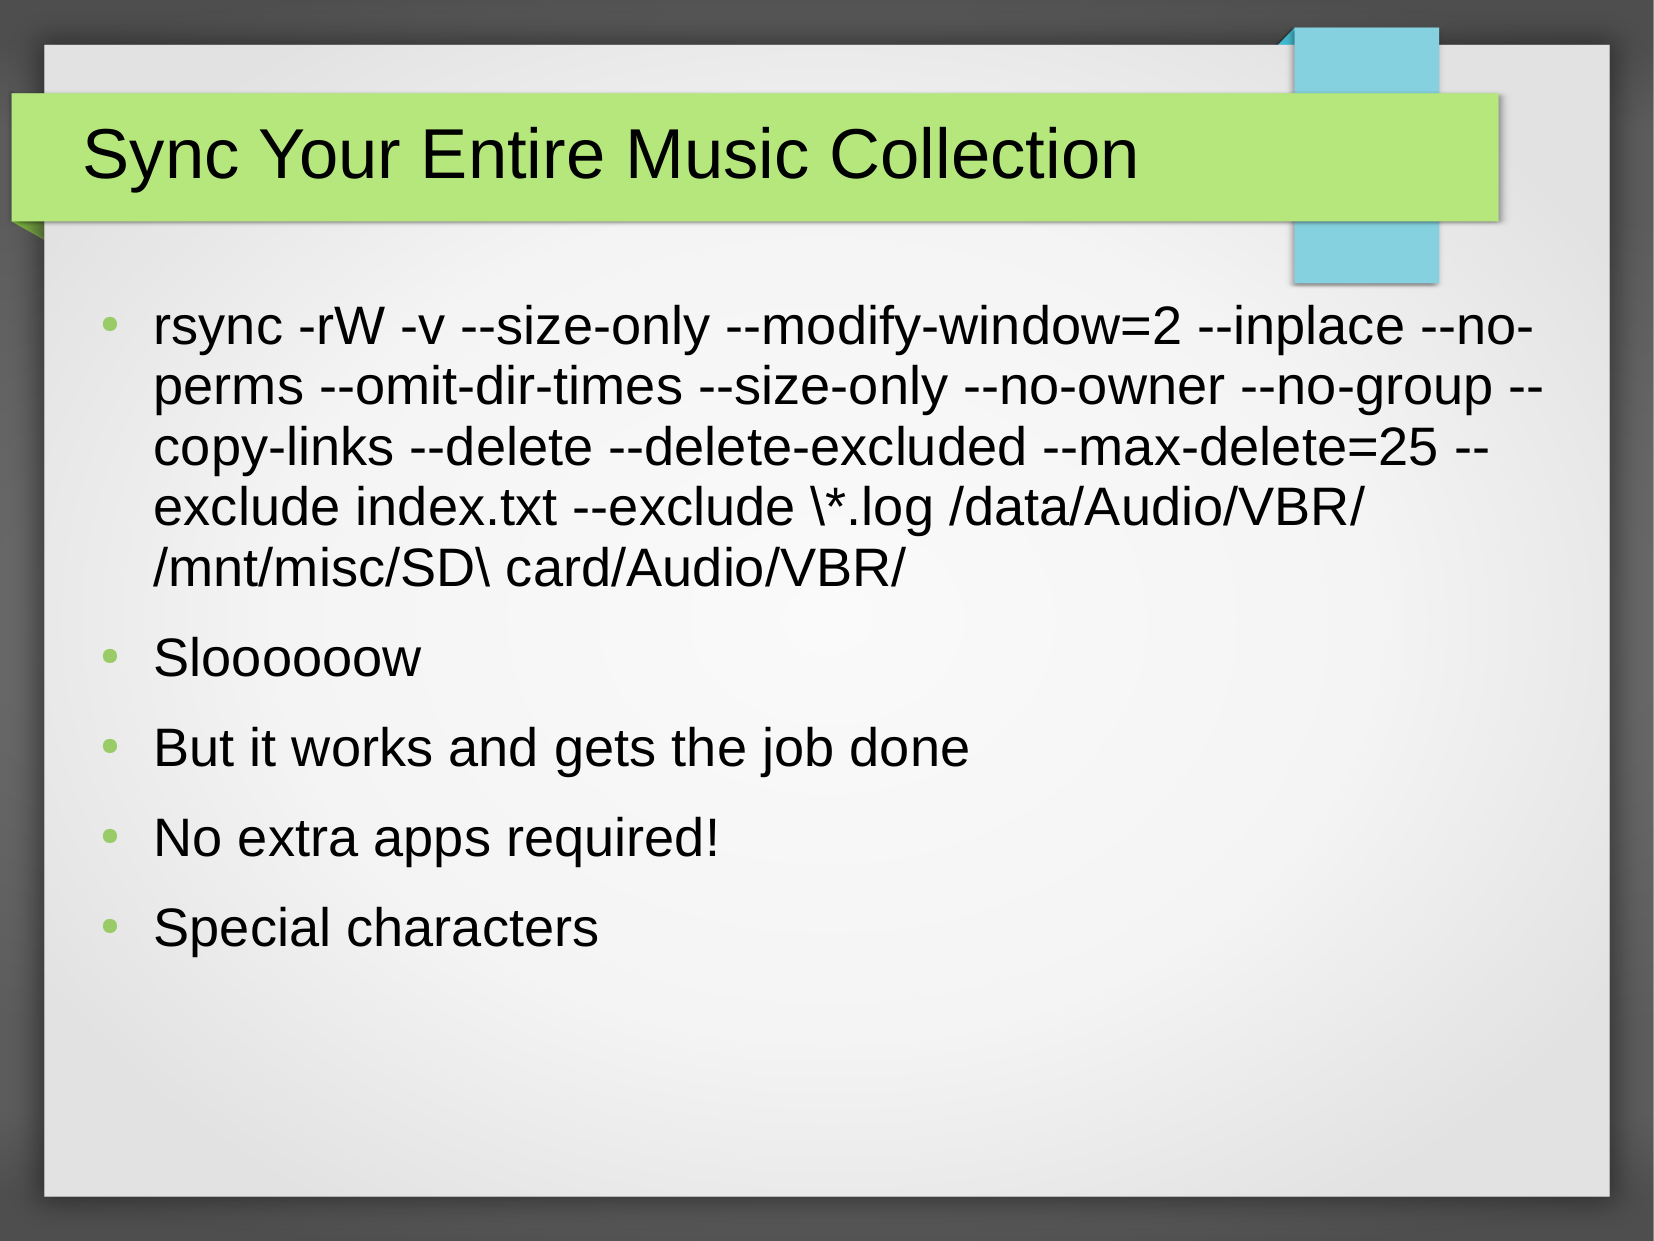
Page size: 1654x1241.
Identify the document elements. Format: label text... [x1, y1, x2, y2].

title Sync Your Entire Music Collection [82, 94, 1264, 213]
list rsync -rW -v --size-only --modify-window=2 --inplace --no-perms --omit-dir-times --size-only --no-owner --no-group --copy-links --delete --delete-excluded --max-delete=25 --exclude index.txt --exclude \*.log /data/Audio/VBR/ /mnt/misc/SD\ card/Audio/VBR/ Sloooooow But it works and gets the job done No extra apps required! Special characters [82, 295, 1571, 1015]
picture [0, 0, 1654, 1241]
